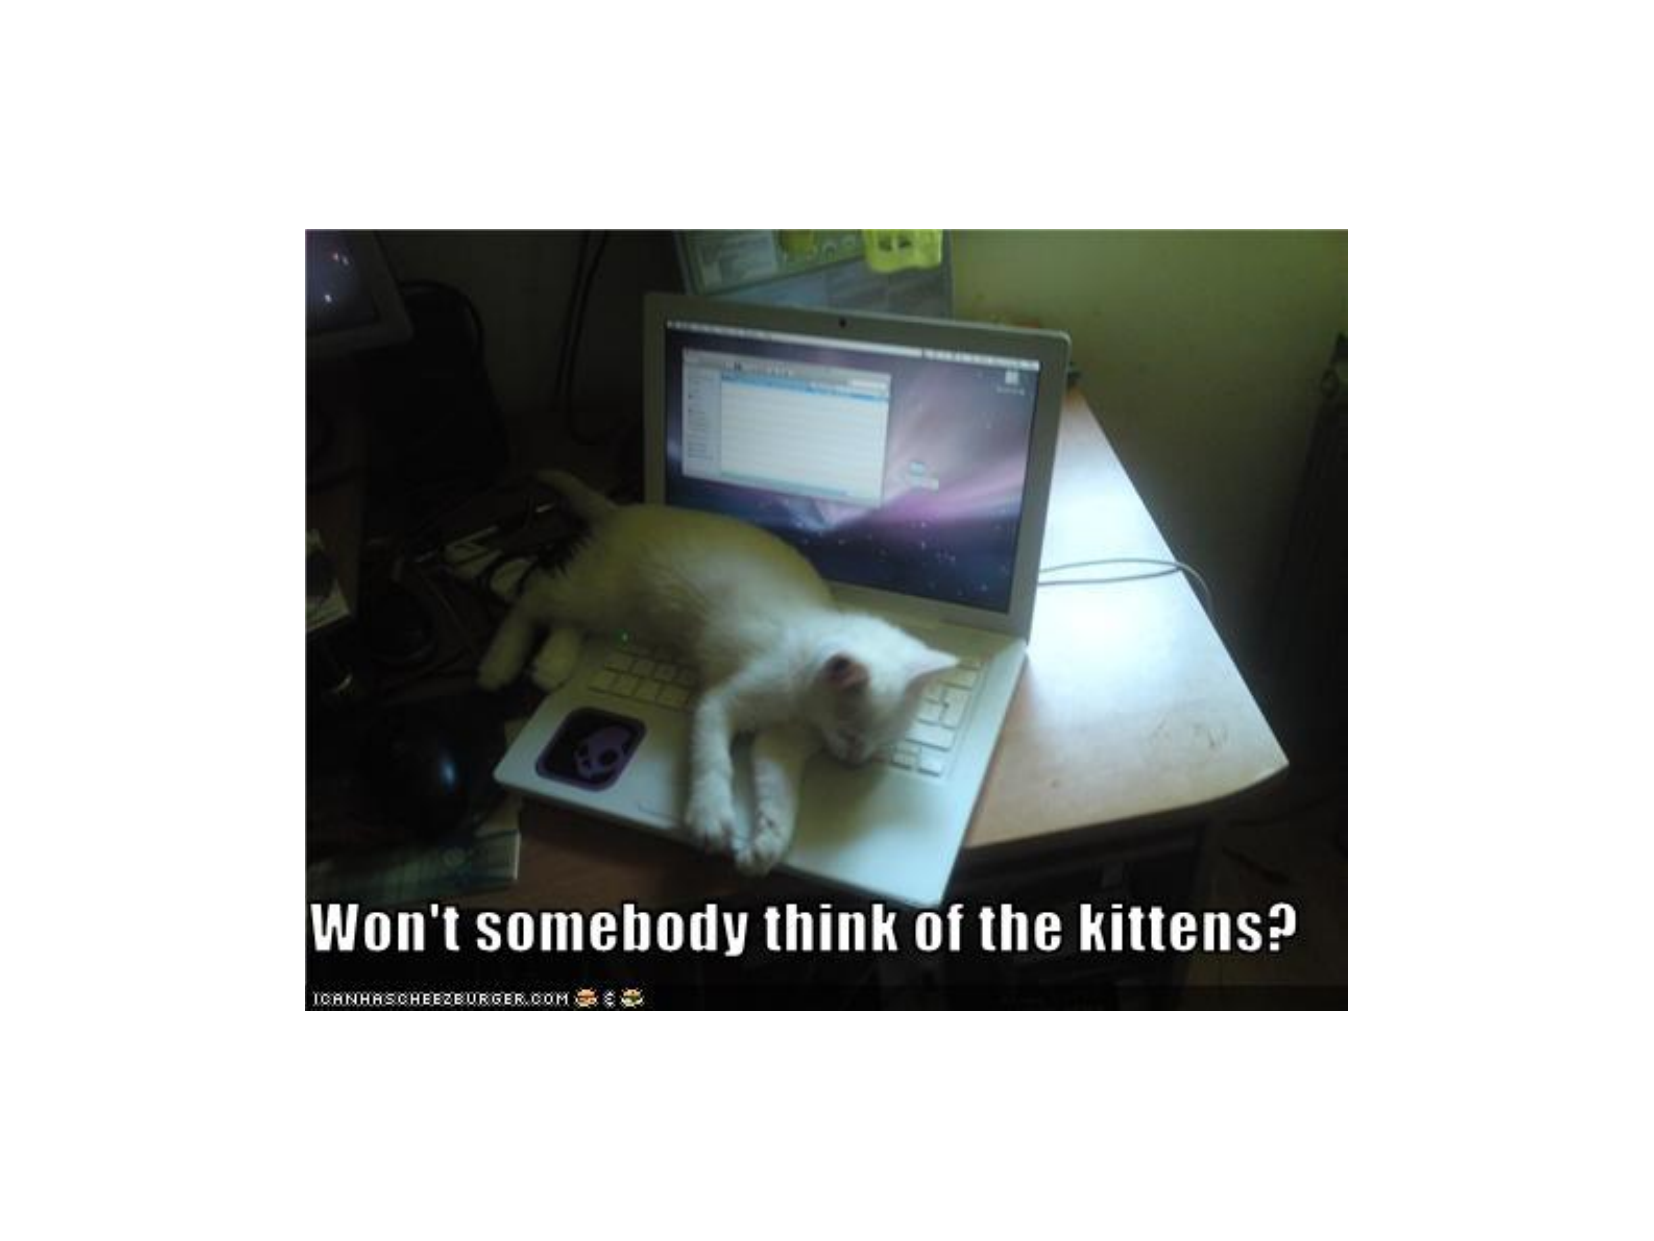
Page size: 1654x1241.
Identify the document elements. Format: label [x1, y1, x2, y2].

picture [305, 229, 1348, 1011]
